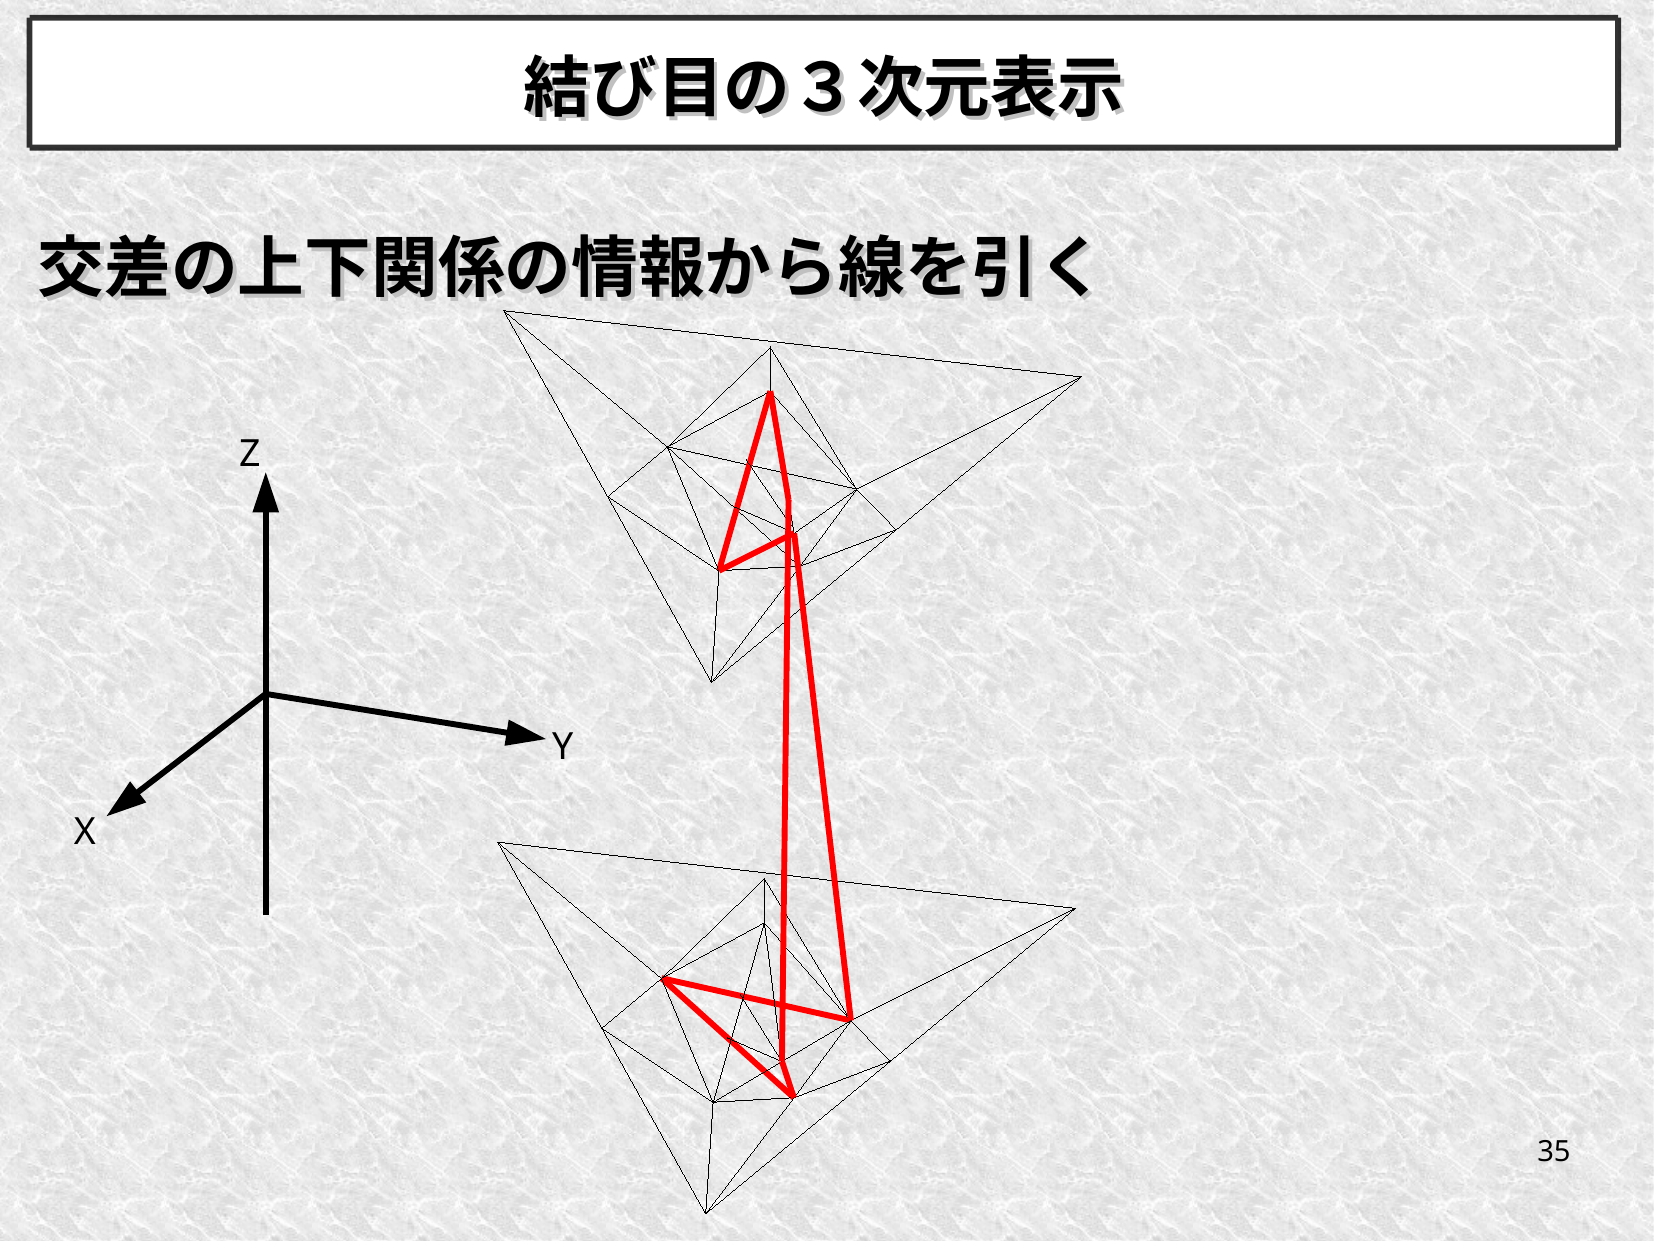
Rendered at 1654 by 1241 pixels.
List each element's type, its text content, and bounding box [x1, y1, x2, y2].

picture [0, 0, 1654, 1241]
text_box 結び目の３次元表示 [29, 17, 1619, 148]
text_box X [59, 797, 119, 857]
text_box Z [224, 419, 284, 479]
text_box 交差の上下関係の情報から線を引く [22, 206, 1209, 302]
text_box Y [537, 712, 597, 773]
